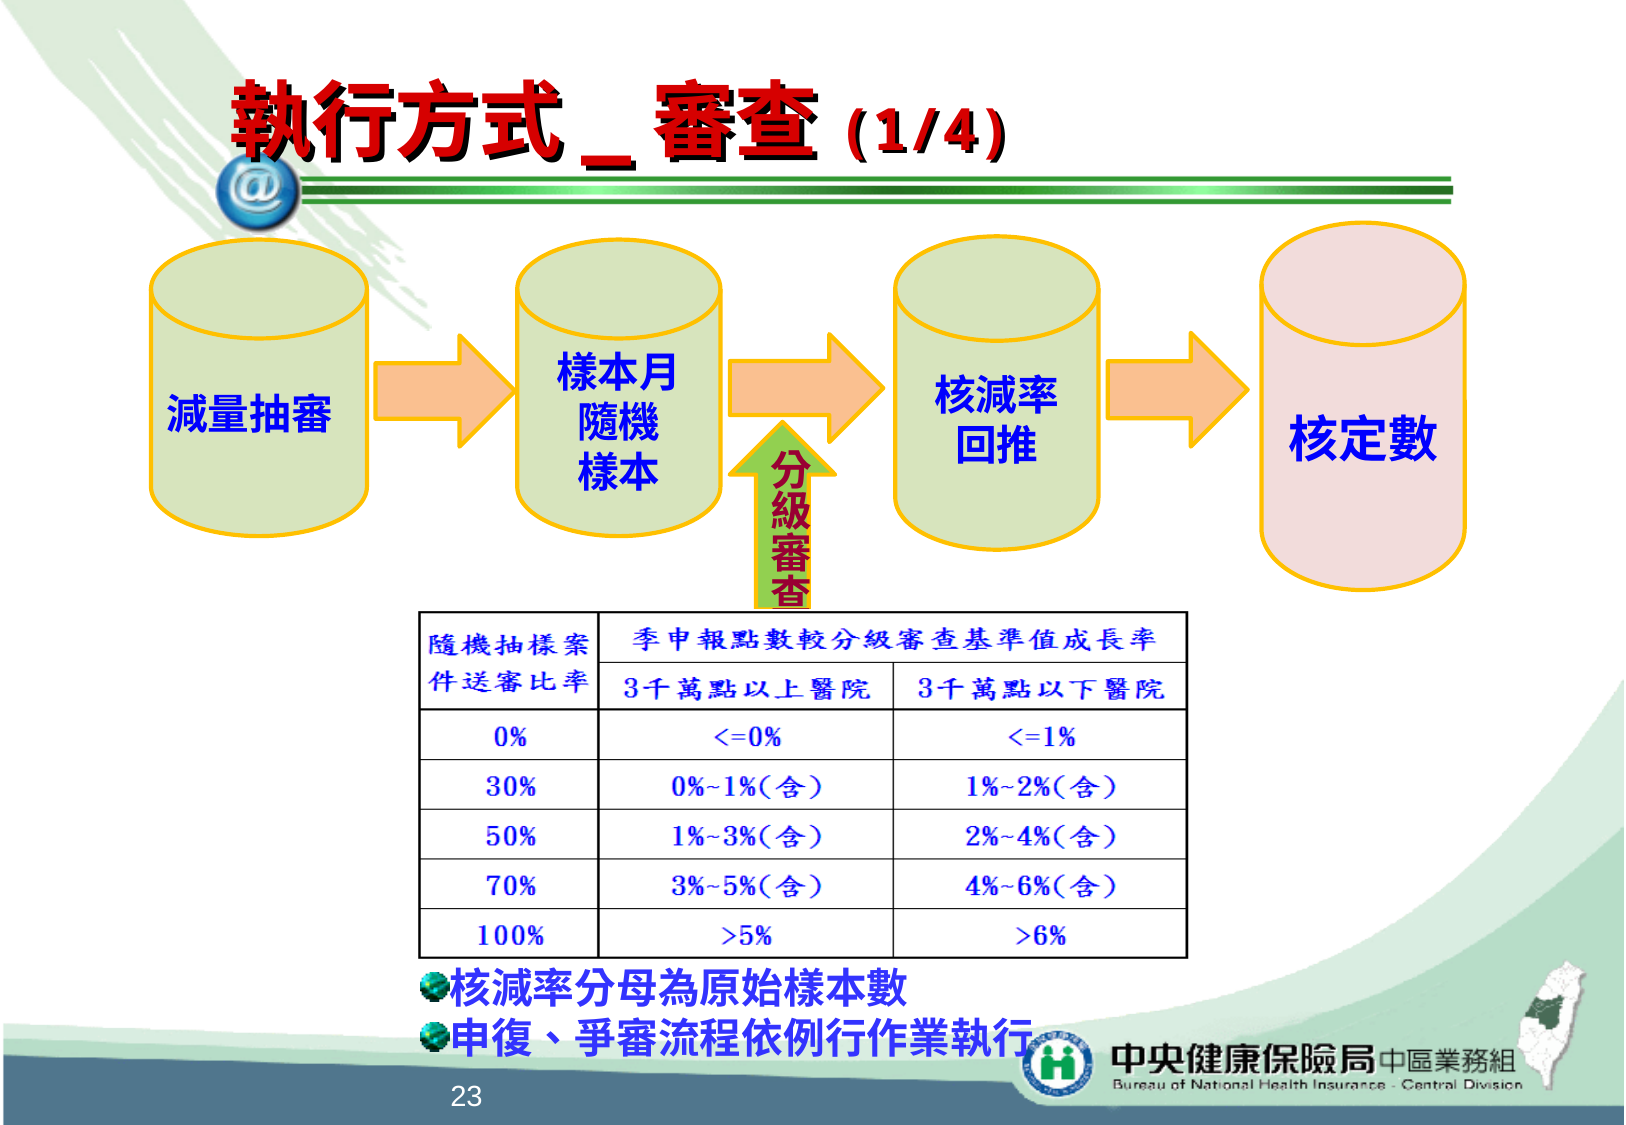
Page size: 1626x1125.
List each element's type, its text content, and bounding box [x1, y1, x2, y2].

picture [417, 609, 1191, 961]
text_box [435, 1065, 815, 1125]
text_box 核定數 [1261, 222, 1465, 591]
text_box [771, 421, 794, 433]
title 執行方式_審查(1/4) [0, 23, 1321, 211]
text_box 核減率分母為原始樣本數 申復、爭審流程依例行作業執行 [399, 949, 1238, 1061]
text_box 減量抽審 [151, 239, 367, 537]
text_box 樣本月 隨機 樣本 [517, 239, 721, 537]
text_box 分級審查 [741, 433, 823, 609]
text_box [729, 463, 741, 475]
text_box [1107, 332, 1248, 447]
text_box 核減率 回推 [895, 236, 1099, 550]
text_box [375, 335, 516, 447]
text_box [729, 334, 884, 443]
text_box [823, 462, 836, 475]
